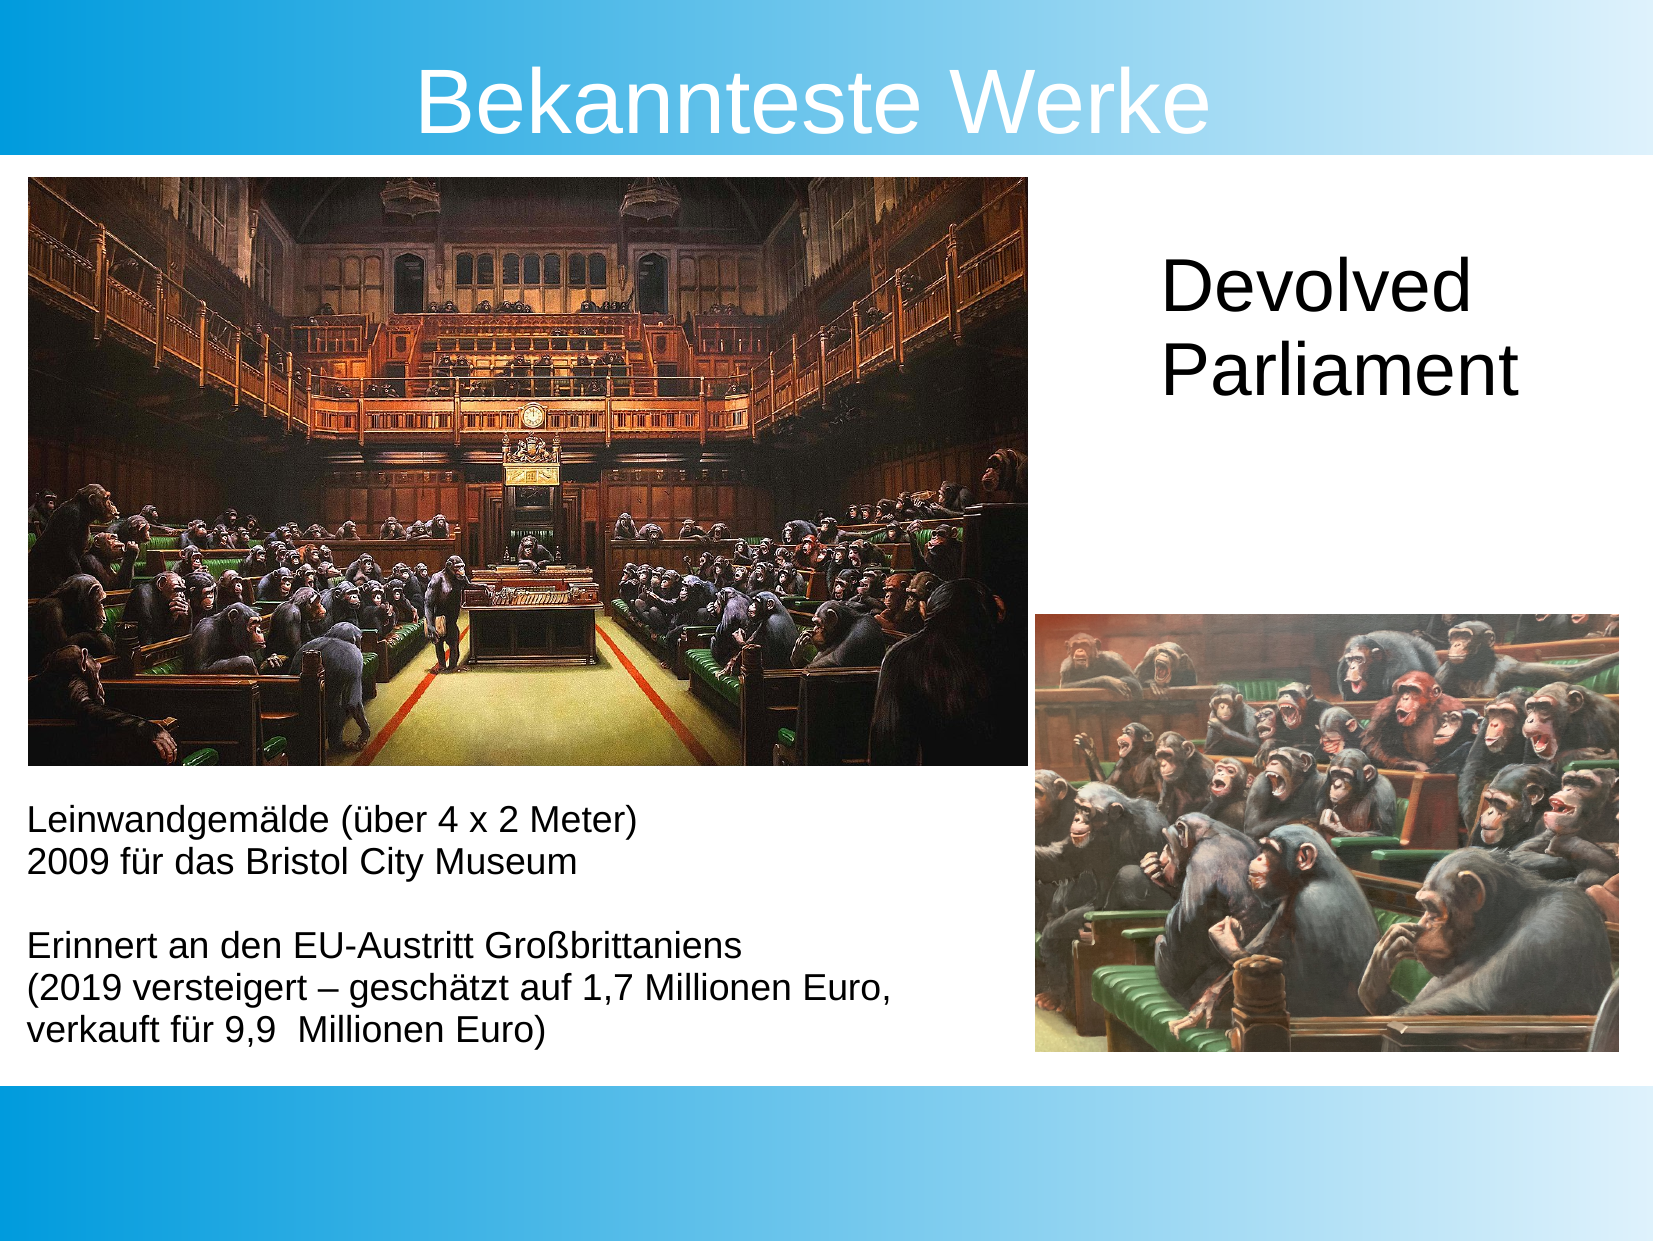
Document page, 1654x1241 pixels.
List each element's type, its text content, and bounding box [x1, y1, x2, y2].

picture [1035, 614, 1619, 1052]
text_box Leinwandgemälde (über 4 x 2 Meter) 2009 für das Bristol City Museum Erinnert an den EU-Austritt Großbrittaniens (2019 versteigert – geschätzt auf 1,7 Millionen Euro, verkauft für 9,9 Millionen Euro) [11, 791, 1040, 1060]
title Bekannteste Werke [82, 49, 1571, 155]
picture [28, 177, 1028, 766]
text_box Devolved Parliament [1145, 236, 1619, 419]
